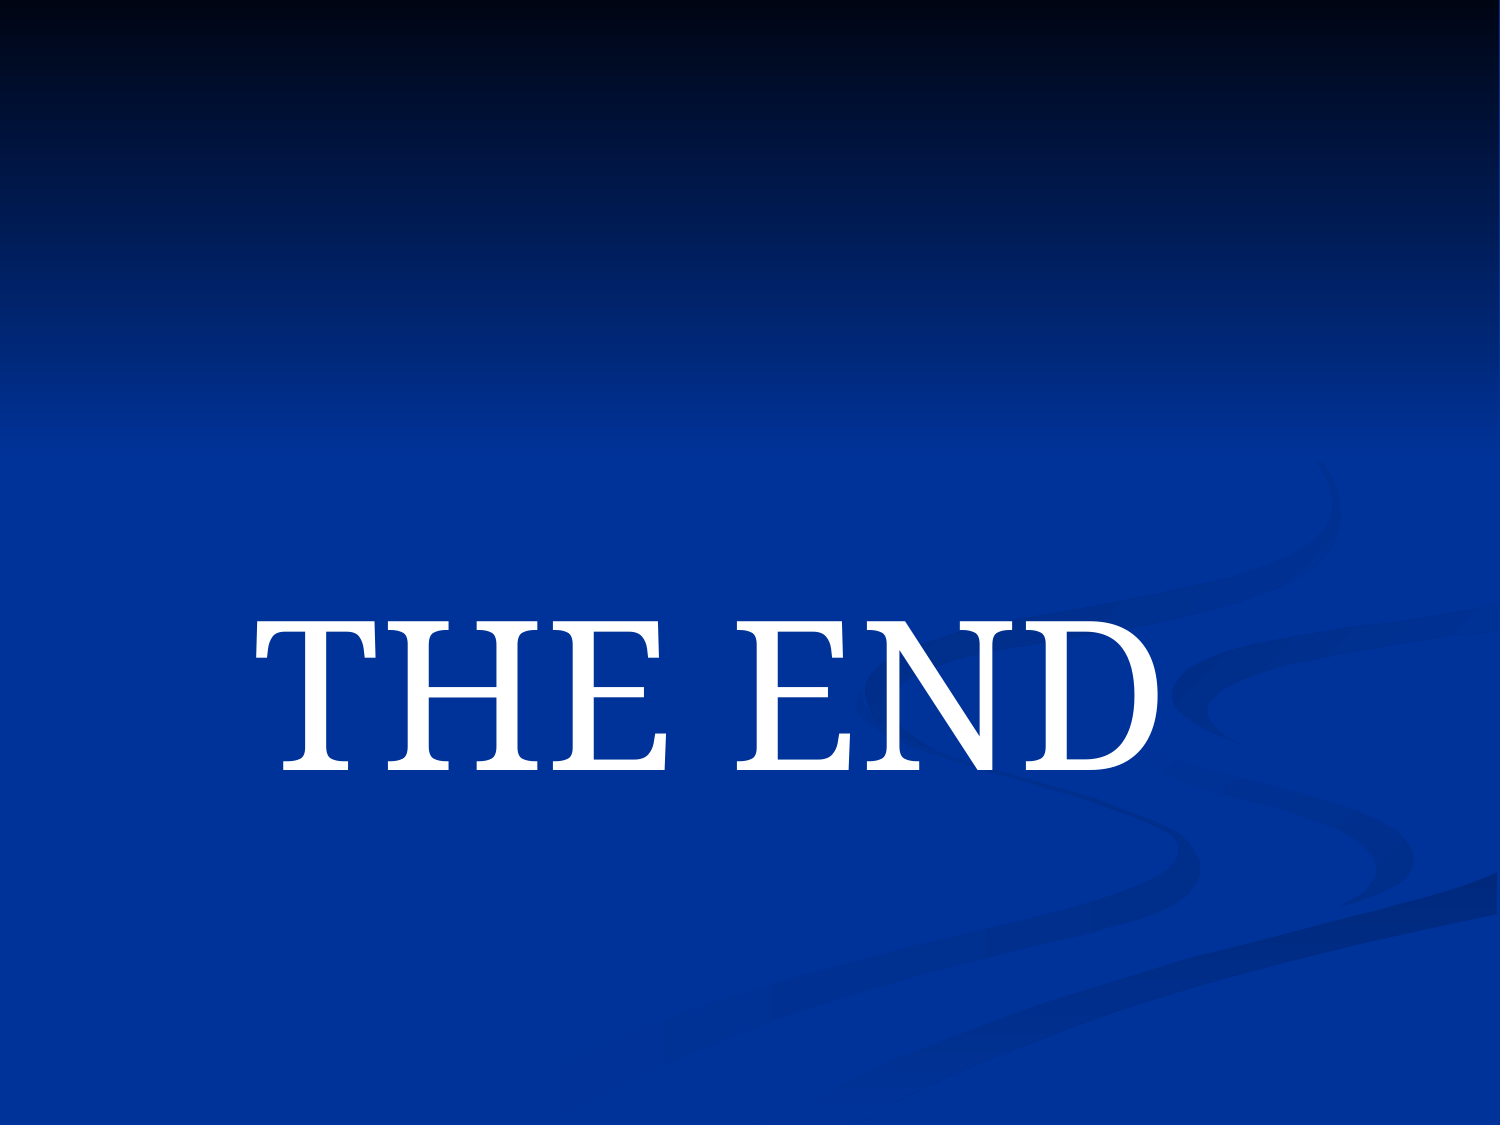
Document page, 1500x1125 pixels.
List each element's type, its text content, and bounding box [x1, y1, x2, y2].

list THE END [75, 262, 1425, 1005]
